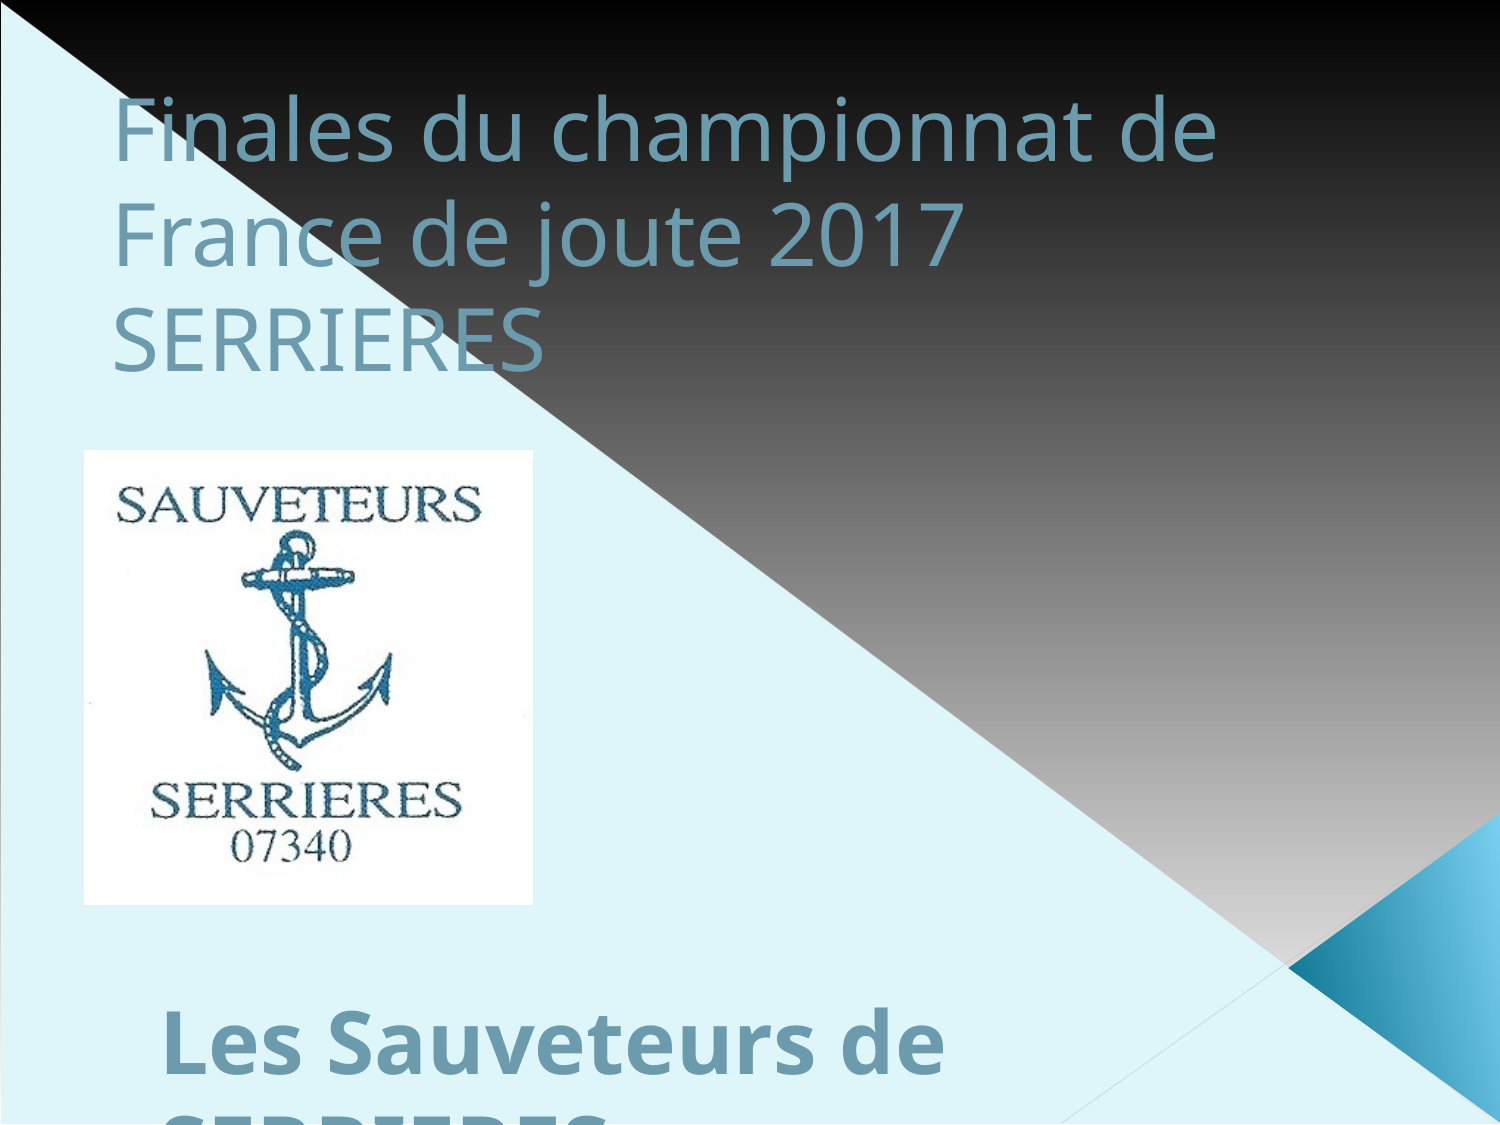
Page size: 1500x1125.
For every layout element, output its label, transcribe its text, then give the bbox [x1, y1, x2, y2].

title Finales du championnat de France de joute 2017 SERRIERES [17, 66, 1483, 339]
subtitle Les Sauveteurs de SERRIERES [65, 979, 1388, 1106]
picture [84, 450, 533, 906]
